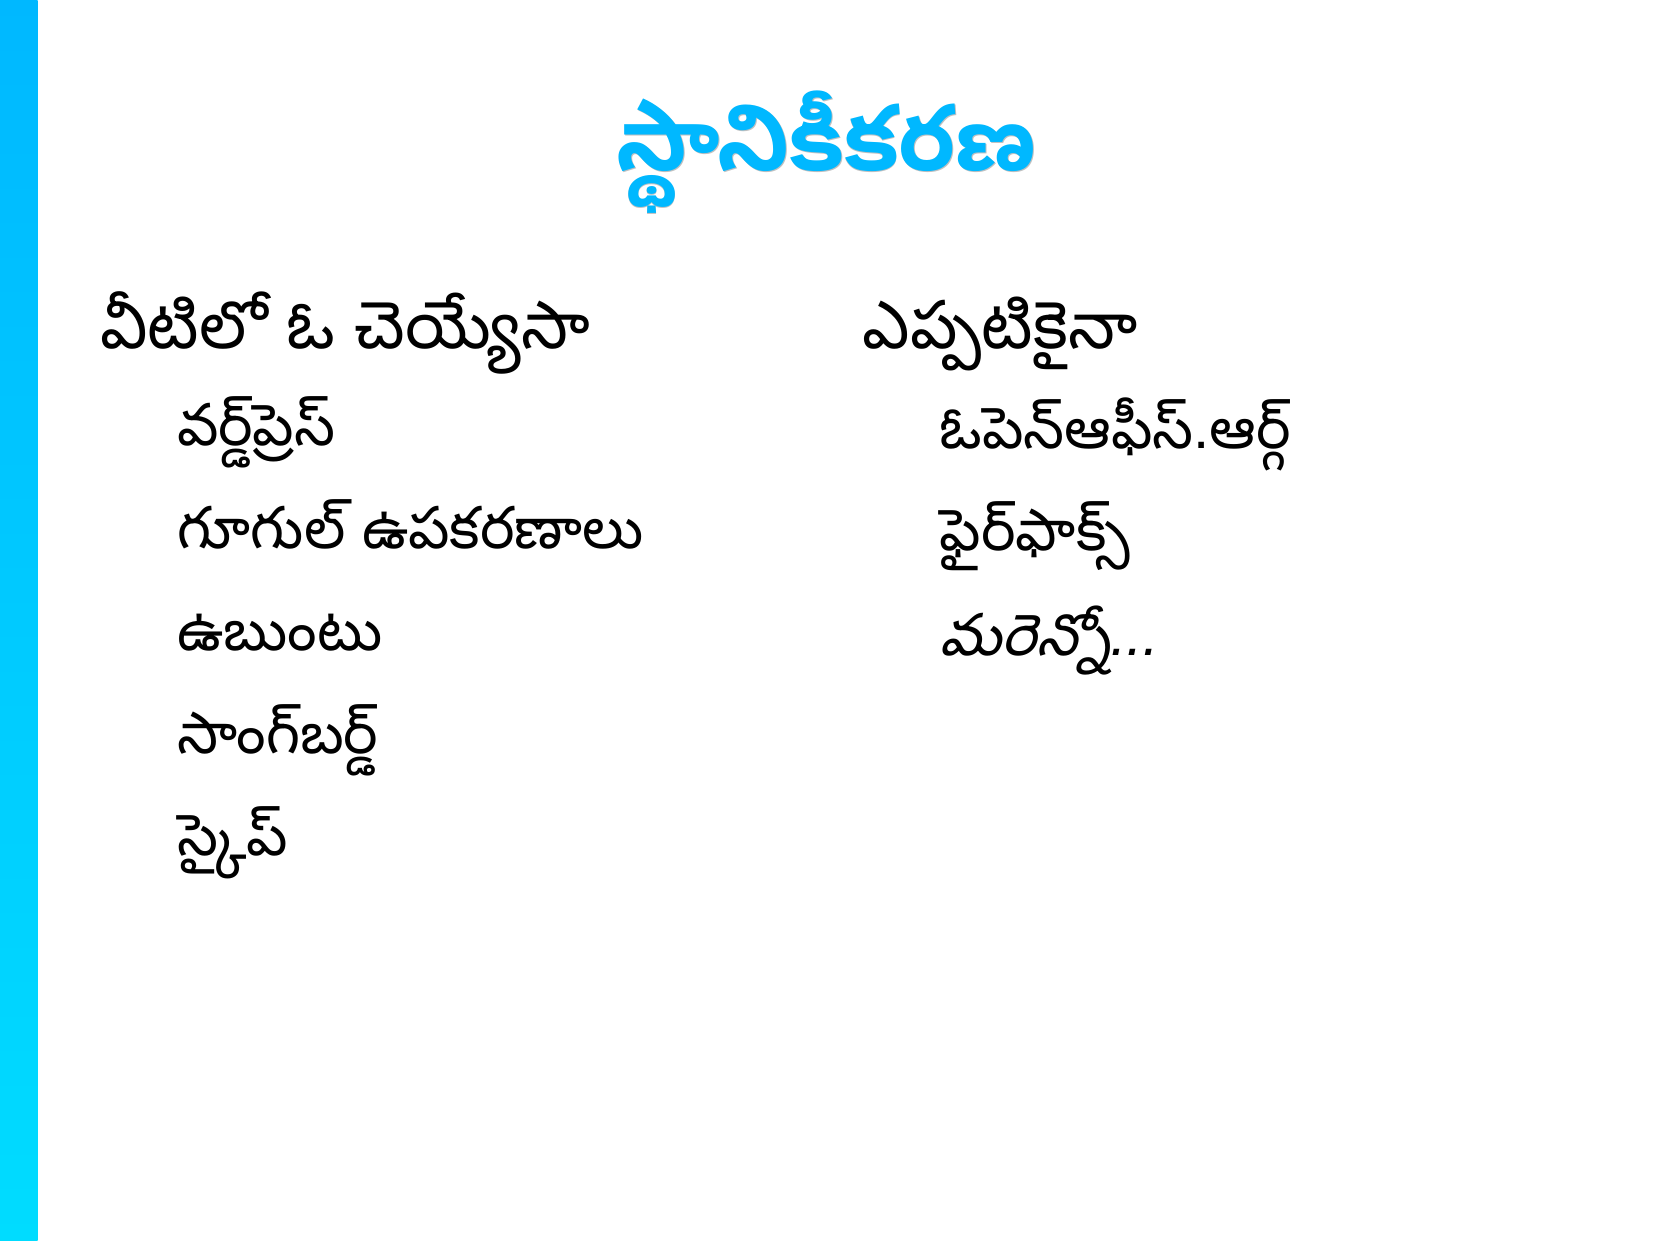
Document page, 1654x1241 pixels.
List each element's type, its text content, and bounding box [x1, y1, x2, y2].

list వీటిలో ఓ చెయ్యేసా వర్డ్‌ప్రెస్ గూగుల్ ఉపకరణాలు ఉబుంటు సాంగ్‌బర్డ్ స్కైప్ [82, 290, 809, 1109]
title స్థానికీకరణ [82, 49, 1571, 257]
list ఎప్పటికైనా ఓపెన్ఆఫీస్.ఆర్గ్ ఫైర్‌ఫాక్స్ మరెన్నో... [845, 290, 1572, 1094]
picture [0, 0, 1654, 1241]
